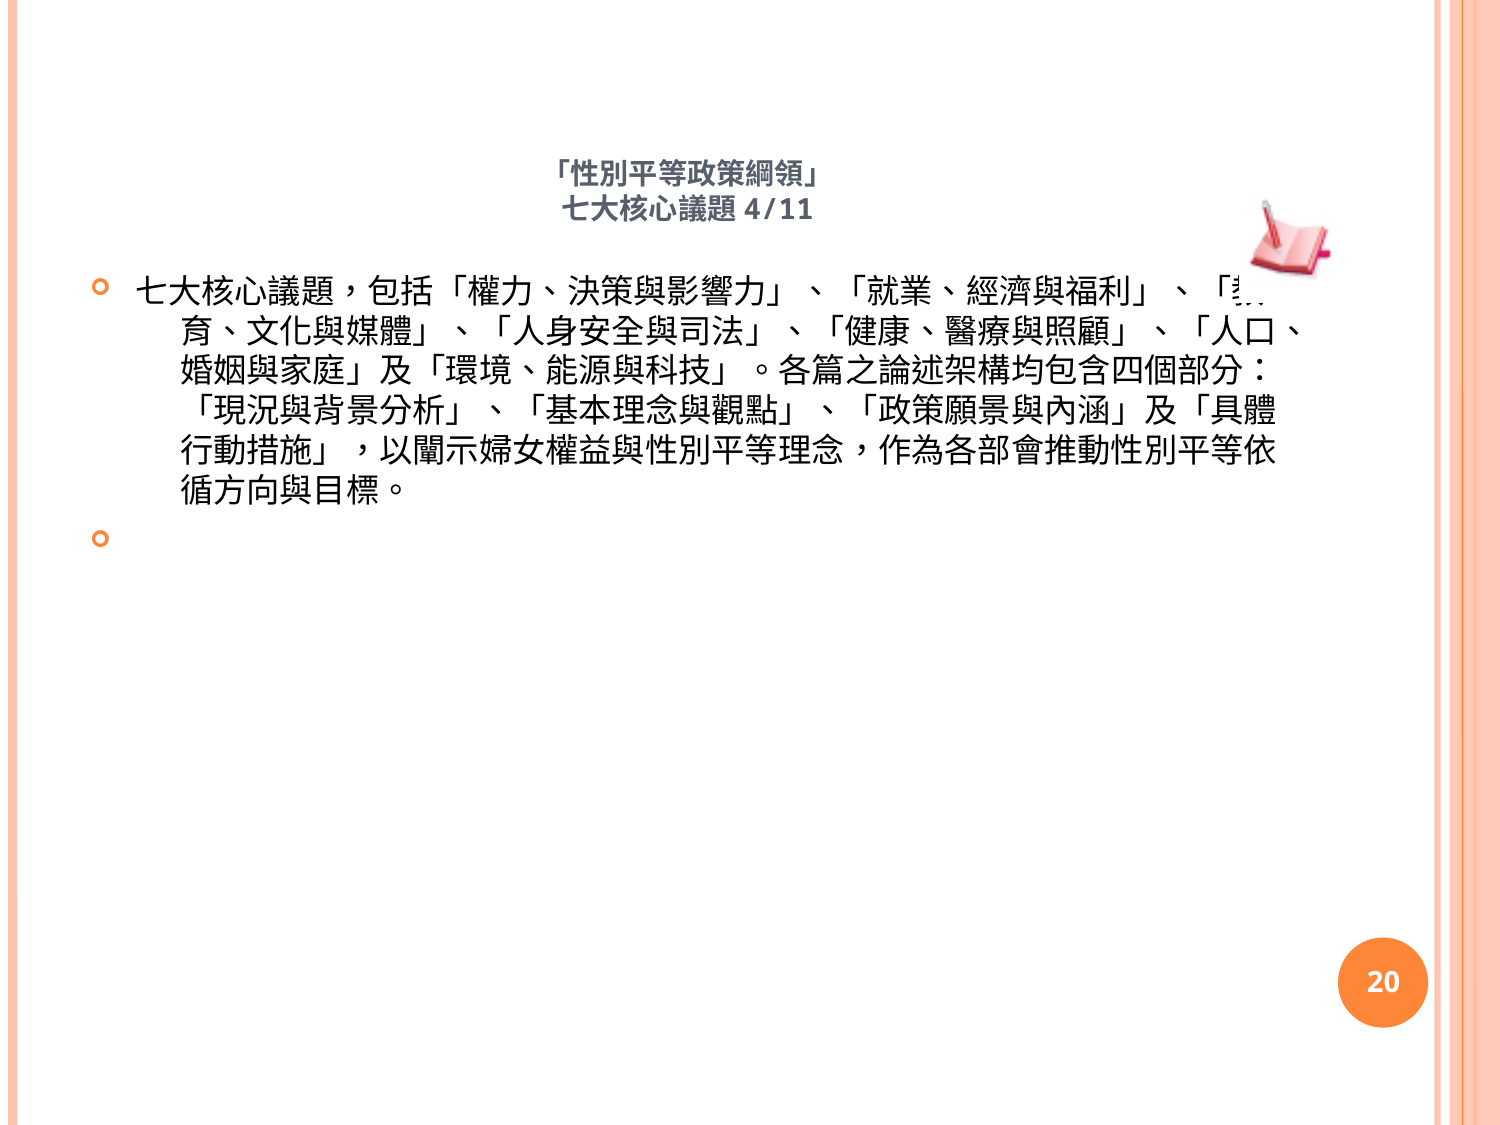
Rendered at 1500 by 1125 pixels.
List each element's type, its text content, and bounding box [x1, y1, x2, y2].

picture [1239, 172, 1358, 303]
text_box [1333, 940, 1434, 1027]
list 七大核心議題，包括「權力、決策與影響力」、「就業、經濟與福利」、「教育、文化與媒體」、「人身安全與司法」、「健康、醫療與照顧」、「人口、婚姻與家庭」及「環境、能源與科技」。各篇之論述架構均包含四個部分：「現況與背景分析」、「基本理念與觀點」、「政策願景與內涵」及「具體行動措施」，以闡示婦女權益與性別平等理念，作為各部會推動性別平等依循方向與目標。 [75, 262, 1300, 1062]
title 「性別平等政策綱領」 七大核心議題4/11 [75, 45, 1300, 233]
